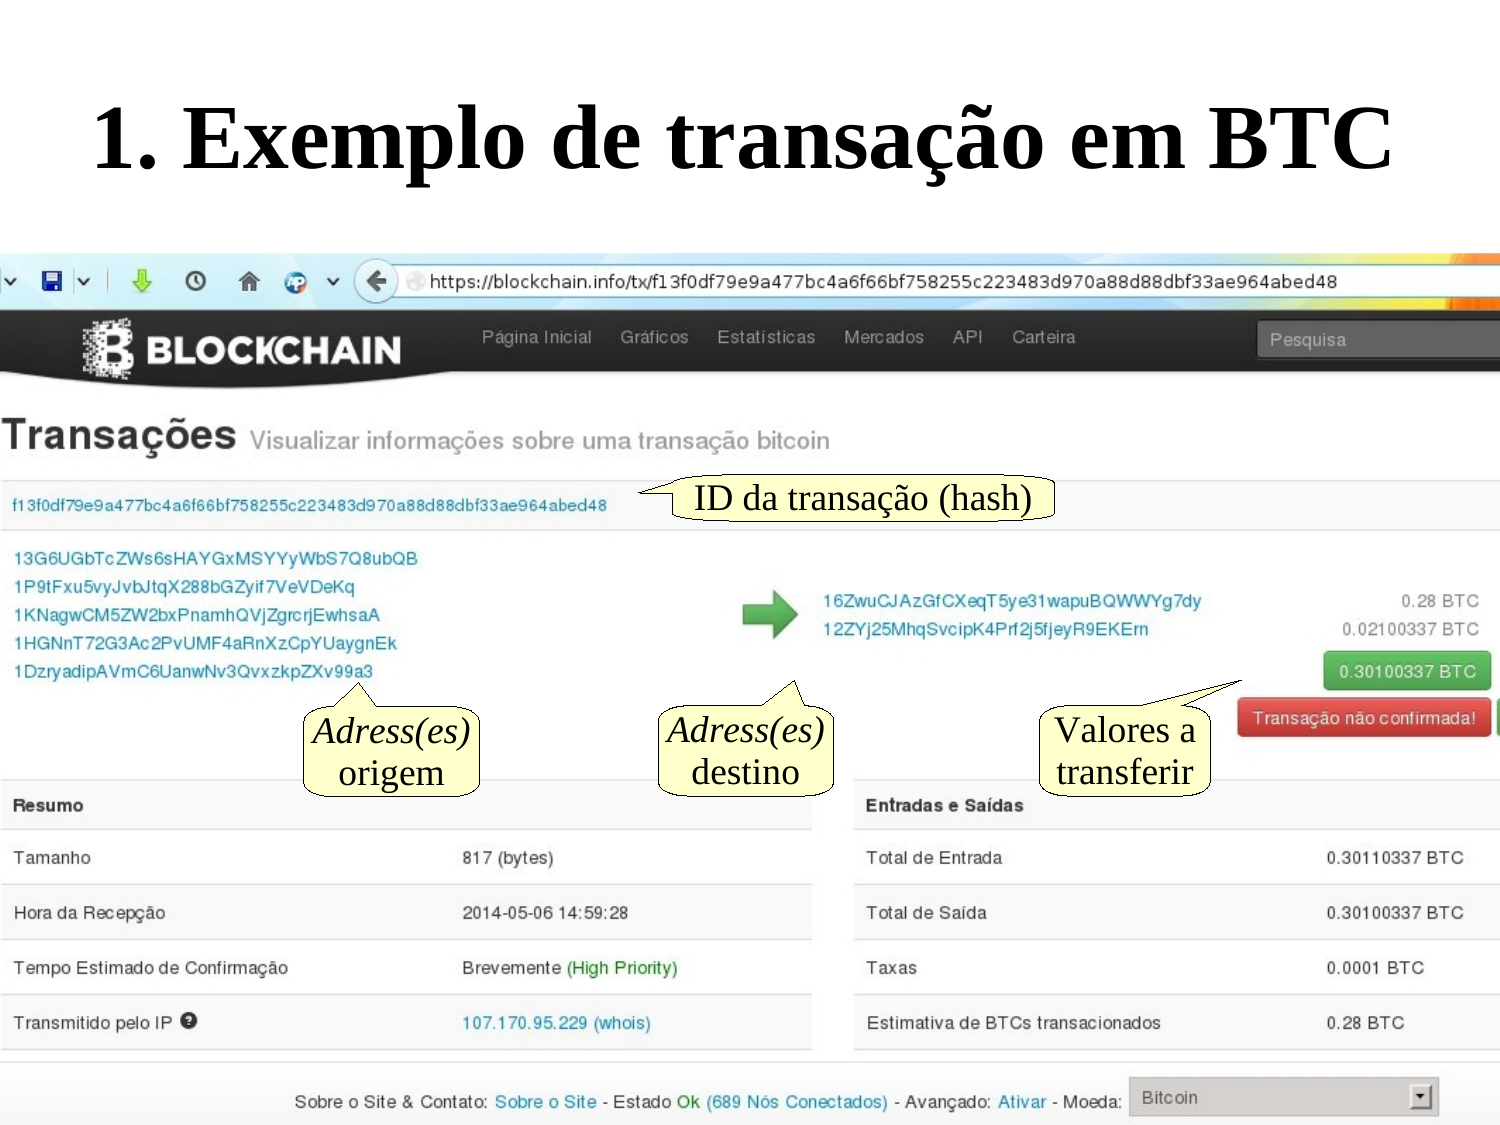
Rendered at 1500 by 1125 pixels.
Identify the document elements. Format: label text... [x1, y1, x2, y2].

picture [0, 253, 1500, 1125]
text_box Adress(es) origem [303, 682, 480, 797]
text_box Adress(es) destino [658, 680, 834, 797]
title 1. Exemplo de transação em BTC [67, 63, 1421, 214]
text_box Valores a transferir [1039, 680, 1242, 797]
text_box ID da transação (hash) [638, 474, 1055, 522]
